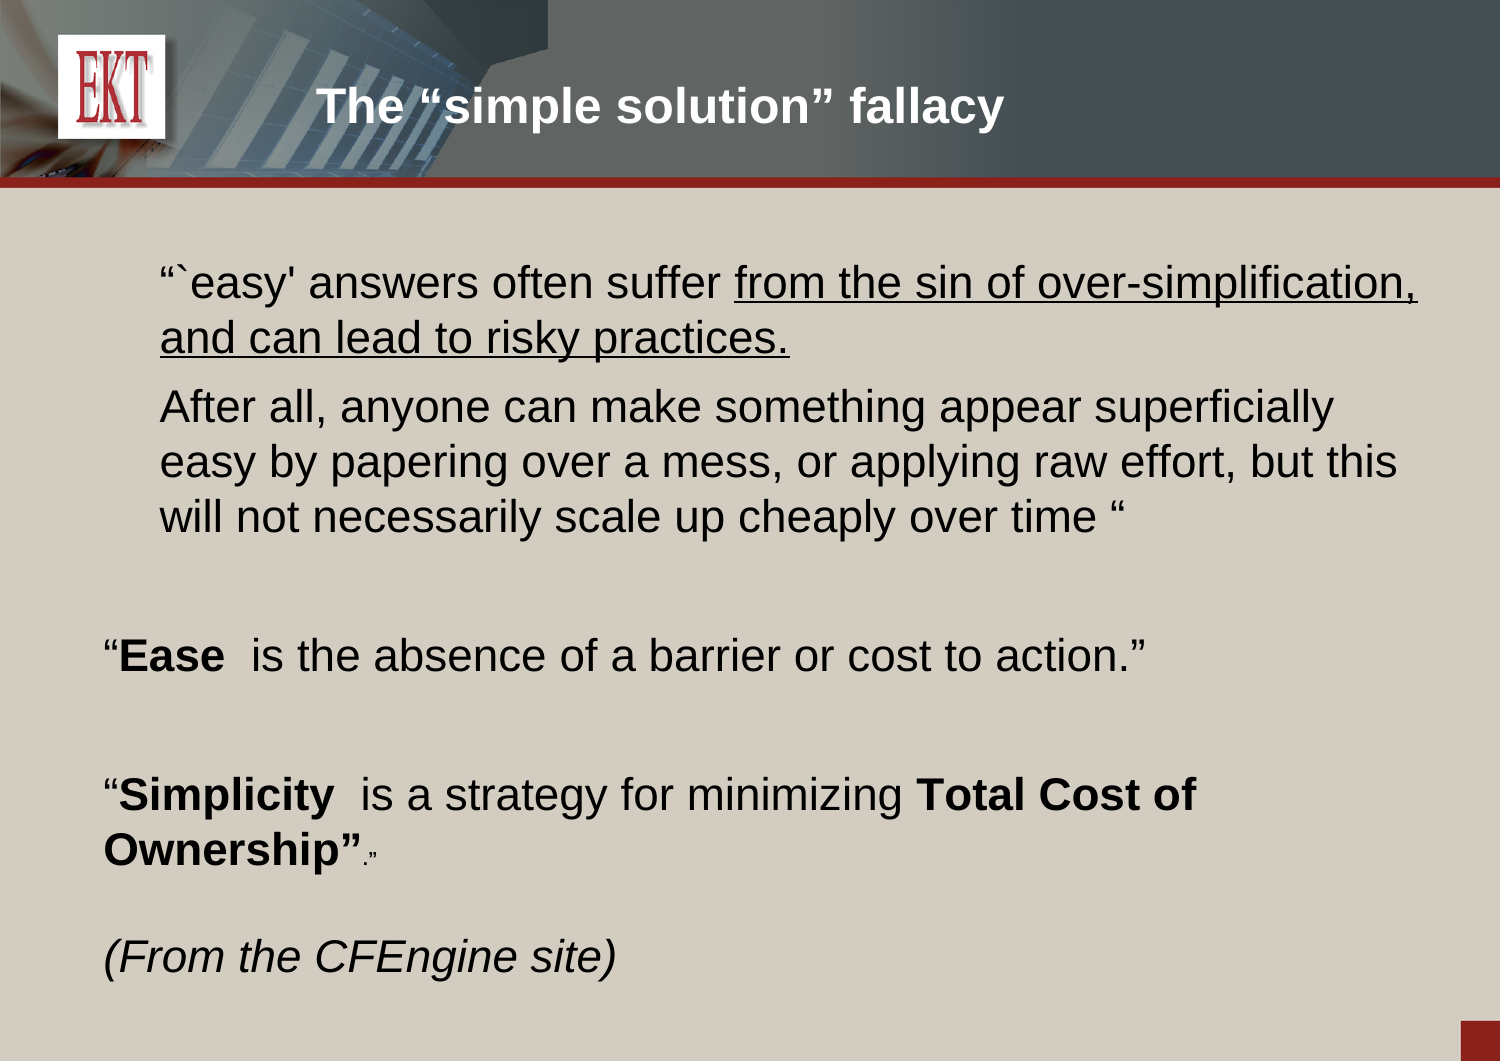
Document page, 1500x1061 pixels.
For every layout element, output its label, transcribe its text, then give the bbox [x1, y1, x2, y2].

title The “simple solution” fallacy [301, 42, 1426, 165]
picture [0, 0, 1500, 1061]
list “`easy' answers often suffer from the sin of over-simplification, and can lead to risky practices. After all, anyone can make something appear superficially easy by papering over a mess, or applying raw effort, but this will not necessarily scale up cheaply over time “ “Ease is the absence of a barrier or cost to action.” “Simplicity is a strategy for minimizing Total Cost of Ownership”.” (From the CFEngine site) [88, 244, 1439, 1022]
